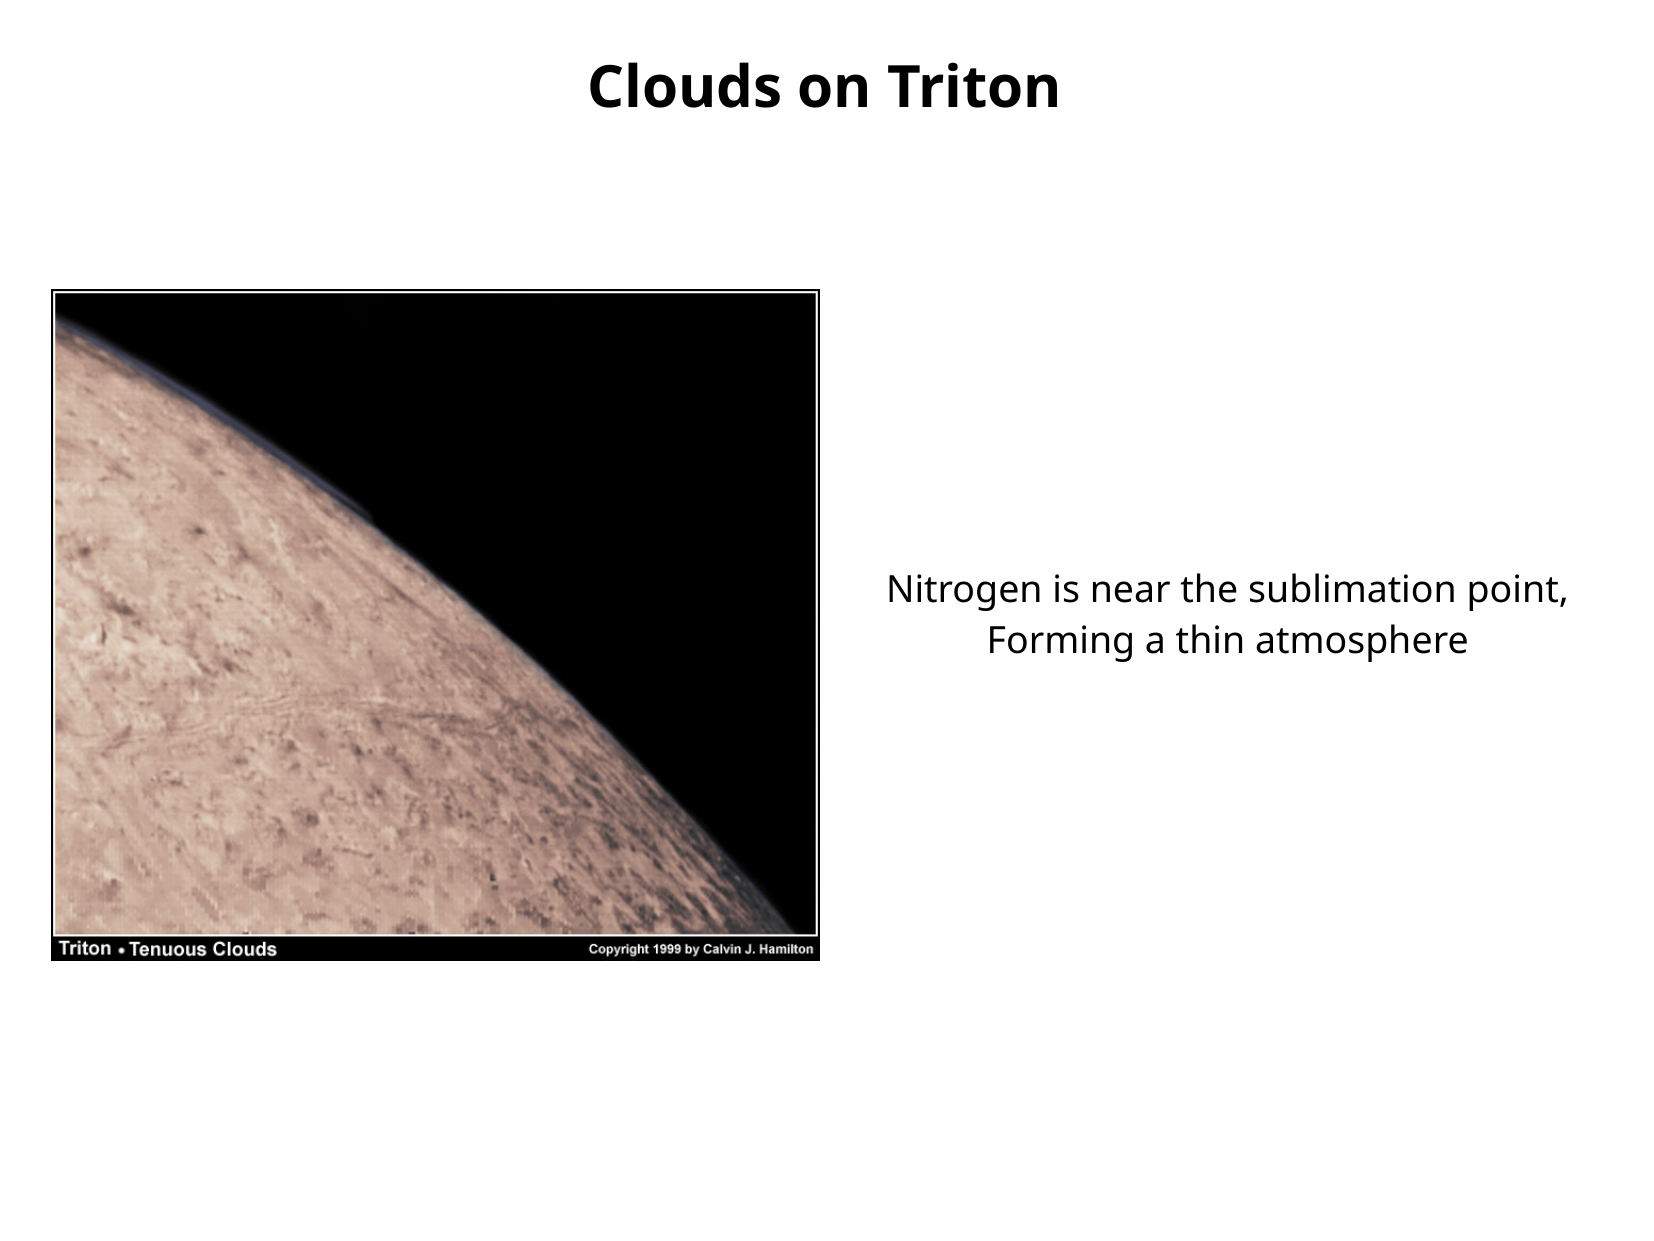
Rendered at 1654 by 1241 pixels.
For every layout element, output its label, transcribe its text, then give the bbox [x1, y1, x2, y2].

picture [51, 289, 820, 961]
text_box Nitrogen is near the sublimation point, Forming a thin atmosphere [871, 555, 1576, 676]
text_box Clouds on Triton [262, 37, 1388, 134]
